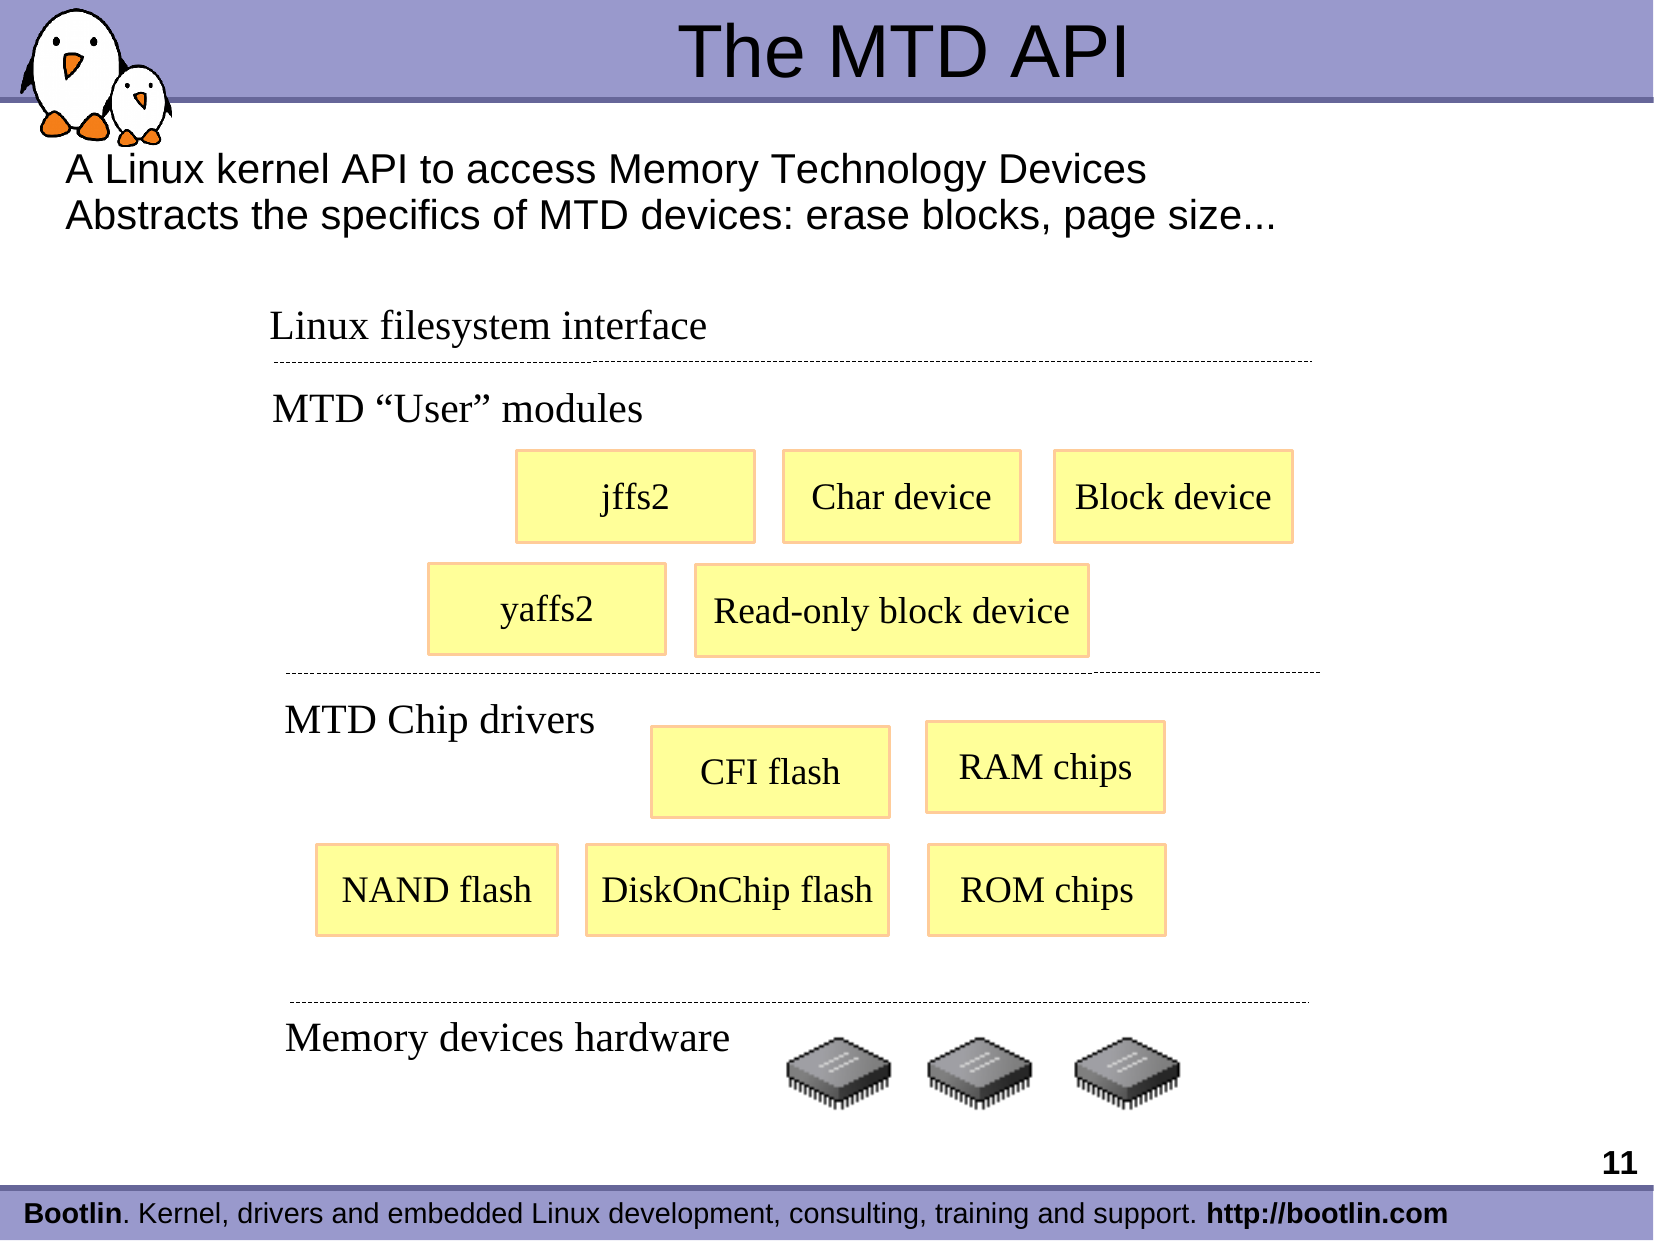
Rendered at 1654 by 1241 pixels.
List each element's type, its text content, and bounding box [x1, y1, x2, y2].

text_box MTD “User” modules [272, 385, 665, 443]
text_box ROM chips [928, 844, 1166, 936]
picture [921, 1016, 1040, 1135]
picture [780, 1016, 899, 1135]
text_box MTD Chip drivers [284, 696, 596, 755]
title The MTD API [178, 5, 1631, 97]
text_box CFI flash [651, 726, 890, 818]
picture [20, 8, 172, 147]
picture [1068, 1016, 1188, 1135]
text_box Linux filesystem interface [269, 317, 718, 361]
text_box Memory devices hardware [284, 1013, 733, 1072]
text_box Read-only block device [695, 564, 1089, 657]
text_box A Linux kernel API to access Memory Technology Devices Abstracts the specifics of MTD devices: erase blocks, page size... [47, 145, 1580, 317]
text_box NAND flash [316, 844, 558, 936]
text_box jffs2 [516, 450, 755, 543]
text_box Char device [783, 450, 1021, 543]
text_box Block device [1054, 450, 1293, 543]
text_box yaffs2 [428, 563, 666, 655]
text_box RAM chips [926, 721, 1165, 813]
text_box DiskOnChip flash [586, 844, 889, 936]
